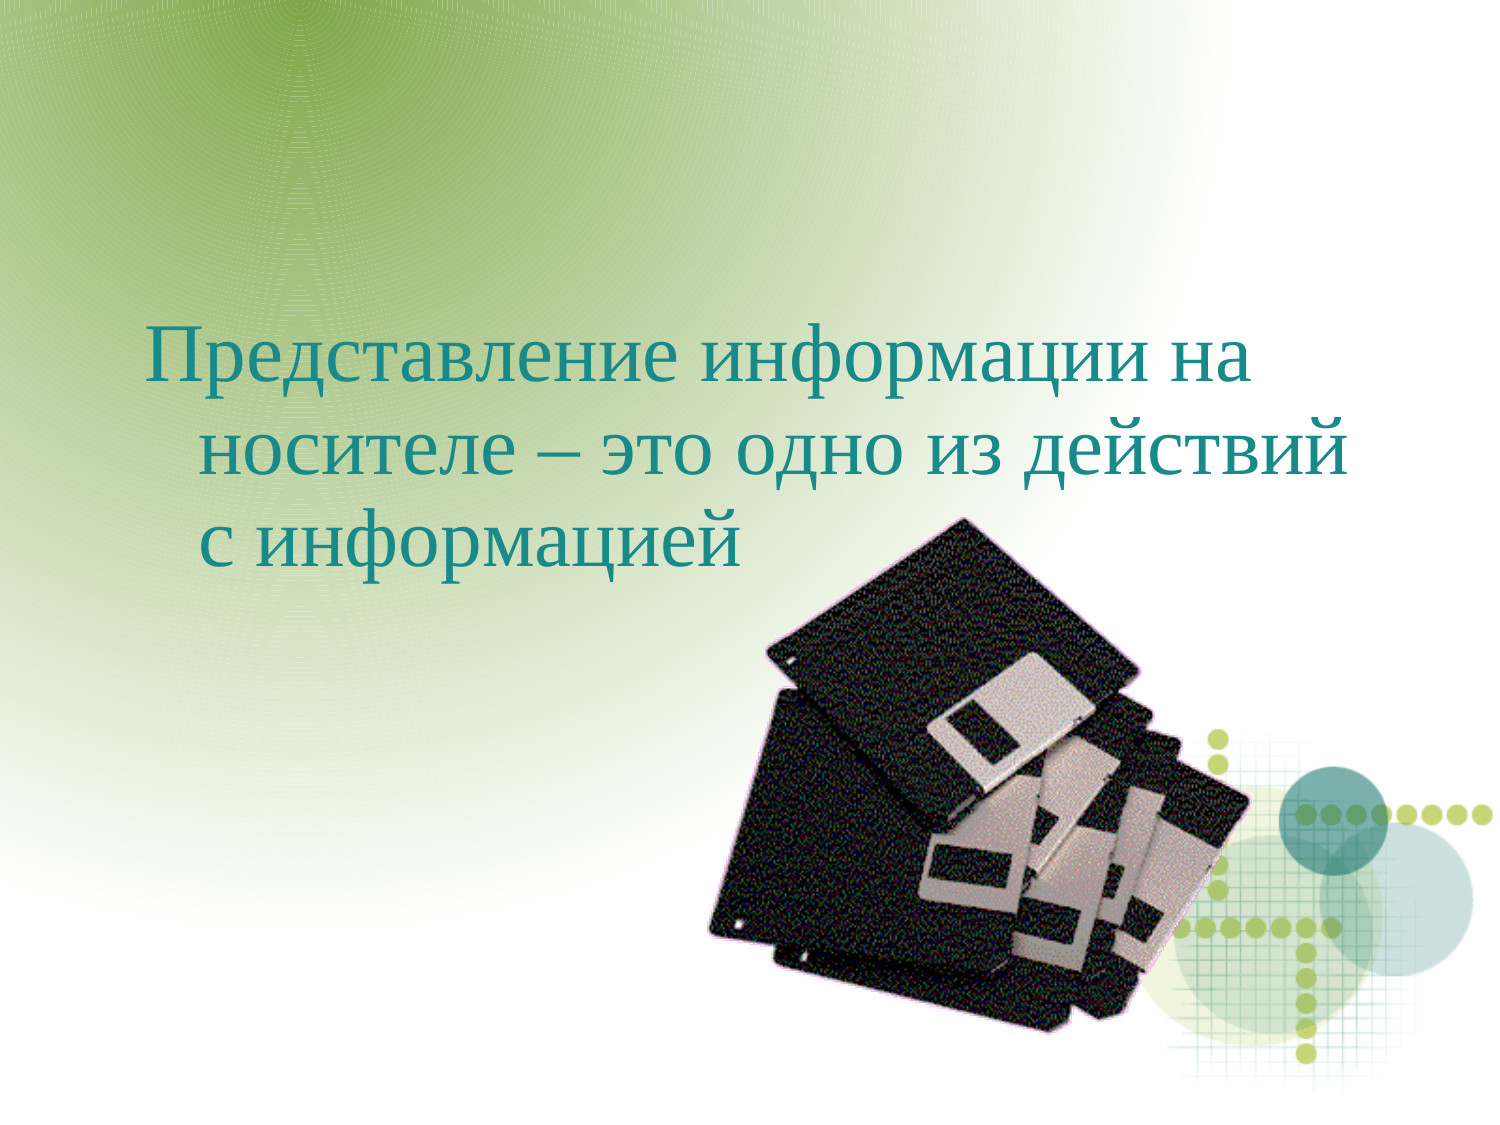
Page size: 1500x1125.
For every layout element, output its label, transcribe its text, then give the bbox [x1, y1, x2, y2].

list Представление информации на носителе – это одно из действий с информацией [112, 299, 1388, 976]
picture [575, 499, 1500, 1098]
